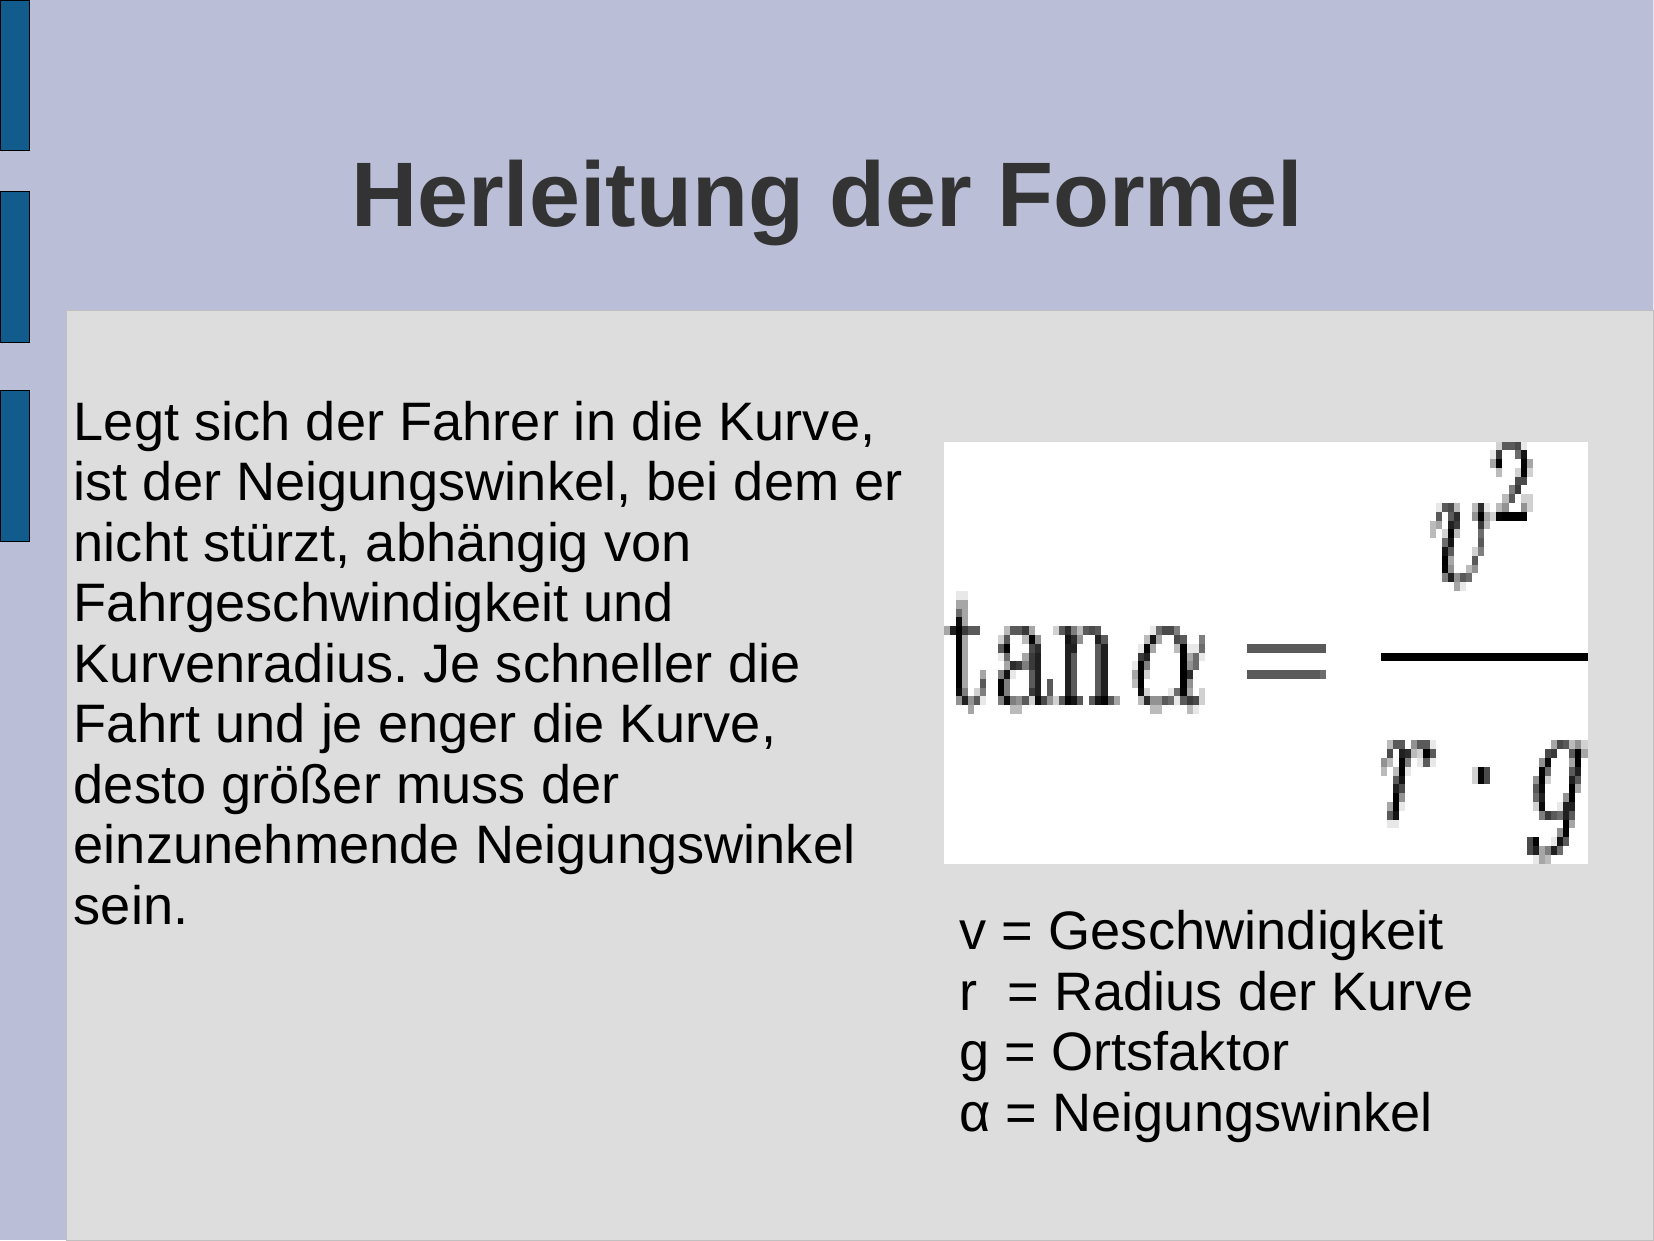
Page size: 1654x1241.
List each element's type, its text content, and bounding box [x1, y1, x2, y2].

text_box Legt sich der Fahrer in die Kurve, ist der Neigungswinkel, bei dem er nicht stürzt, abhängig von Fahrgeschwindigkeit und Kurvenradius. Je schneller die Fahrt und je enger die Kurve, desto größer muss der einzunehmende Neigungswinkel sein. [59, 383, 927, 944]
text_box v = Geschwindigkeit r = Radius der Kurve g = Ortsfaktor α = Neigungswinkel [944, 893, 1565, 1211]
title Herleitung der Formel [121, 91, 1534, 299]
picture [944, 442, 1588, 864]
